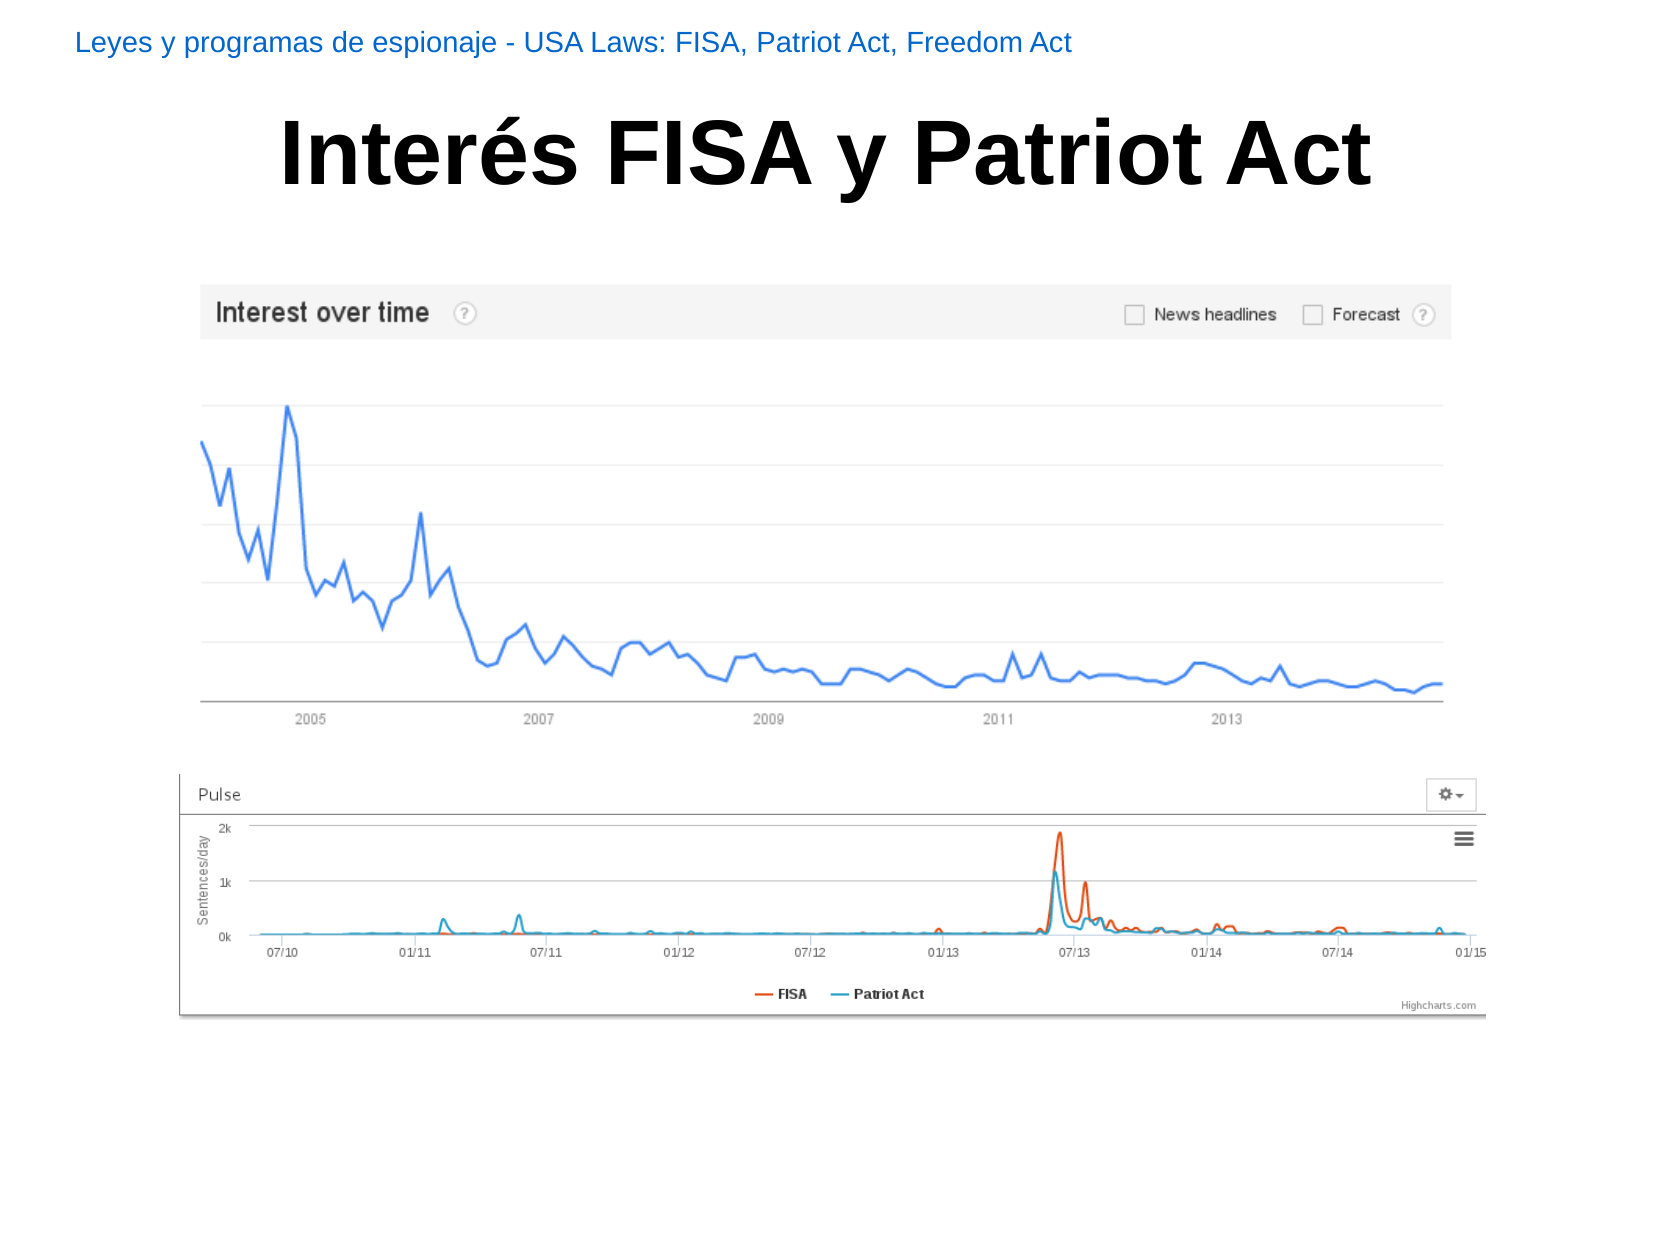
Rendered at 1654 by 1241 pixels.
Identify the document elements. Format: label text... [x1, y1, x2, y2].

picture [179, 774, 1486, 1021]
title Interés FISA y Patriot Act [82, 49, 1571, 257]
picture [188, 269, 1464, 734]
text_box Leyes y programas de espionaje - USA Laws: FISA, Patriot Act, Freedom Act [60, 18, 1291, 99]
